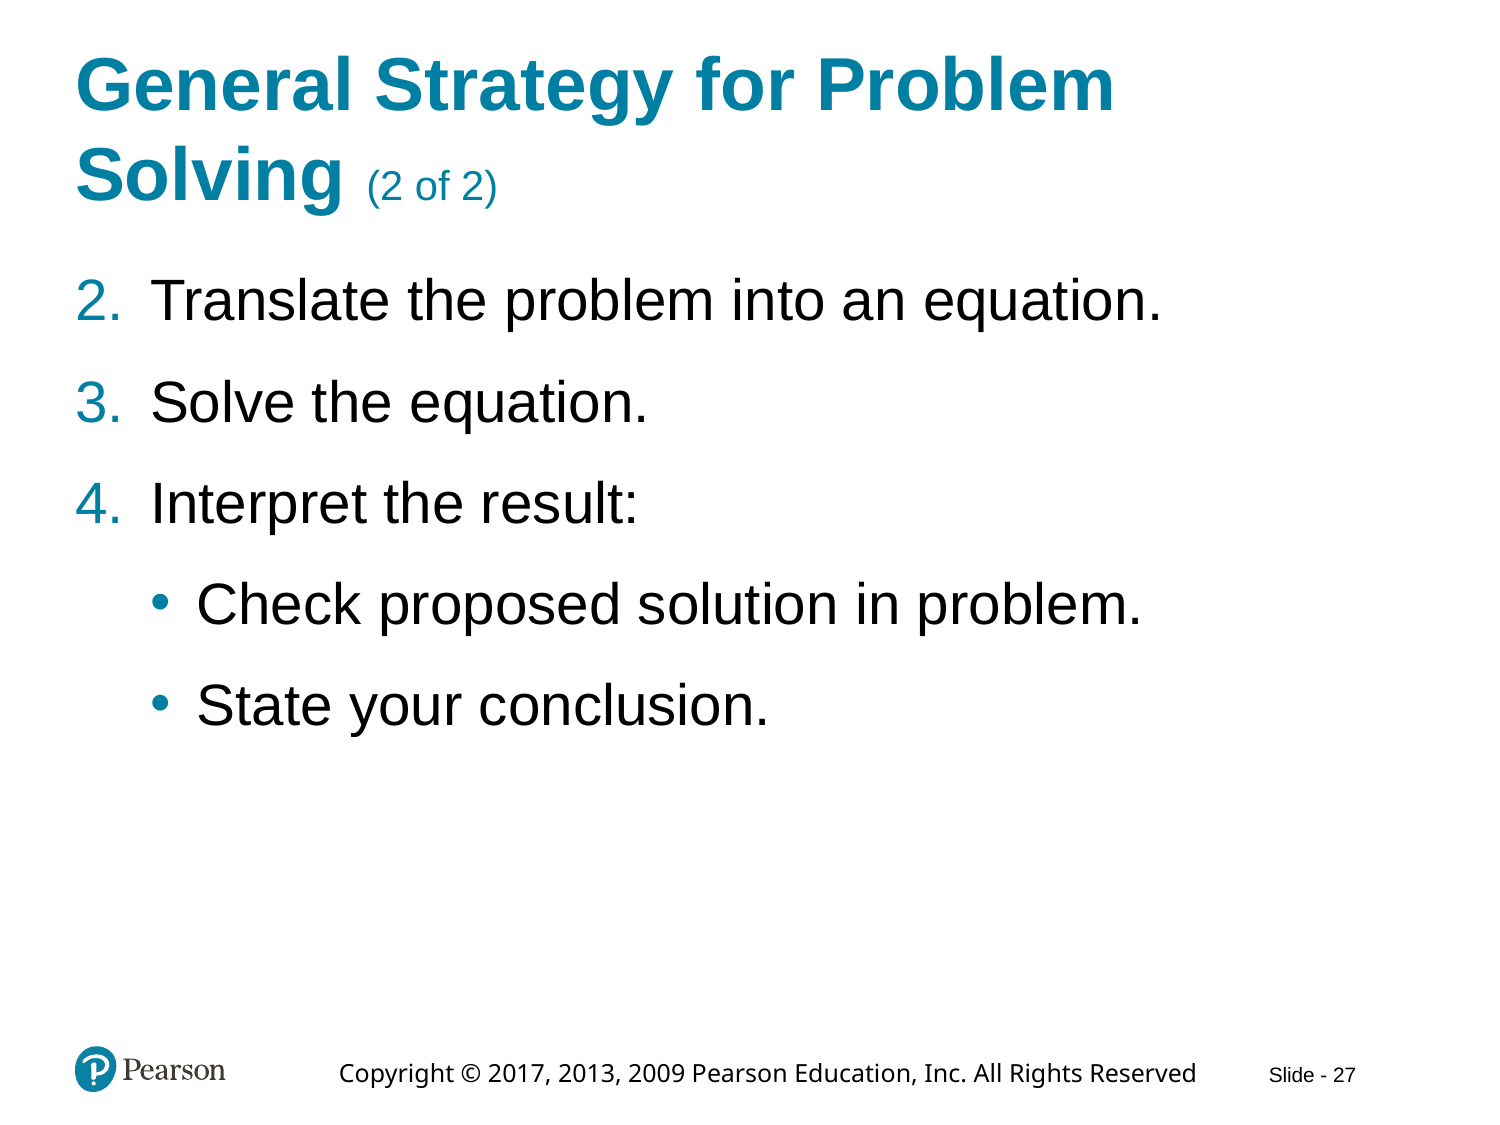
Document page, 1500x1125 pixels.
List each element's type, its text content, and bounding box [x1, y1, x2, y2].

title General Strategy for Problem Solving (2 of 2) [75, 35, 1375, 216]
list ​Translate the problem into an equation. ​Solve the equation. ​Interpret the result: Check proposed solution in problem. State your conclusion. [75, 262, 1425, 750]
